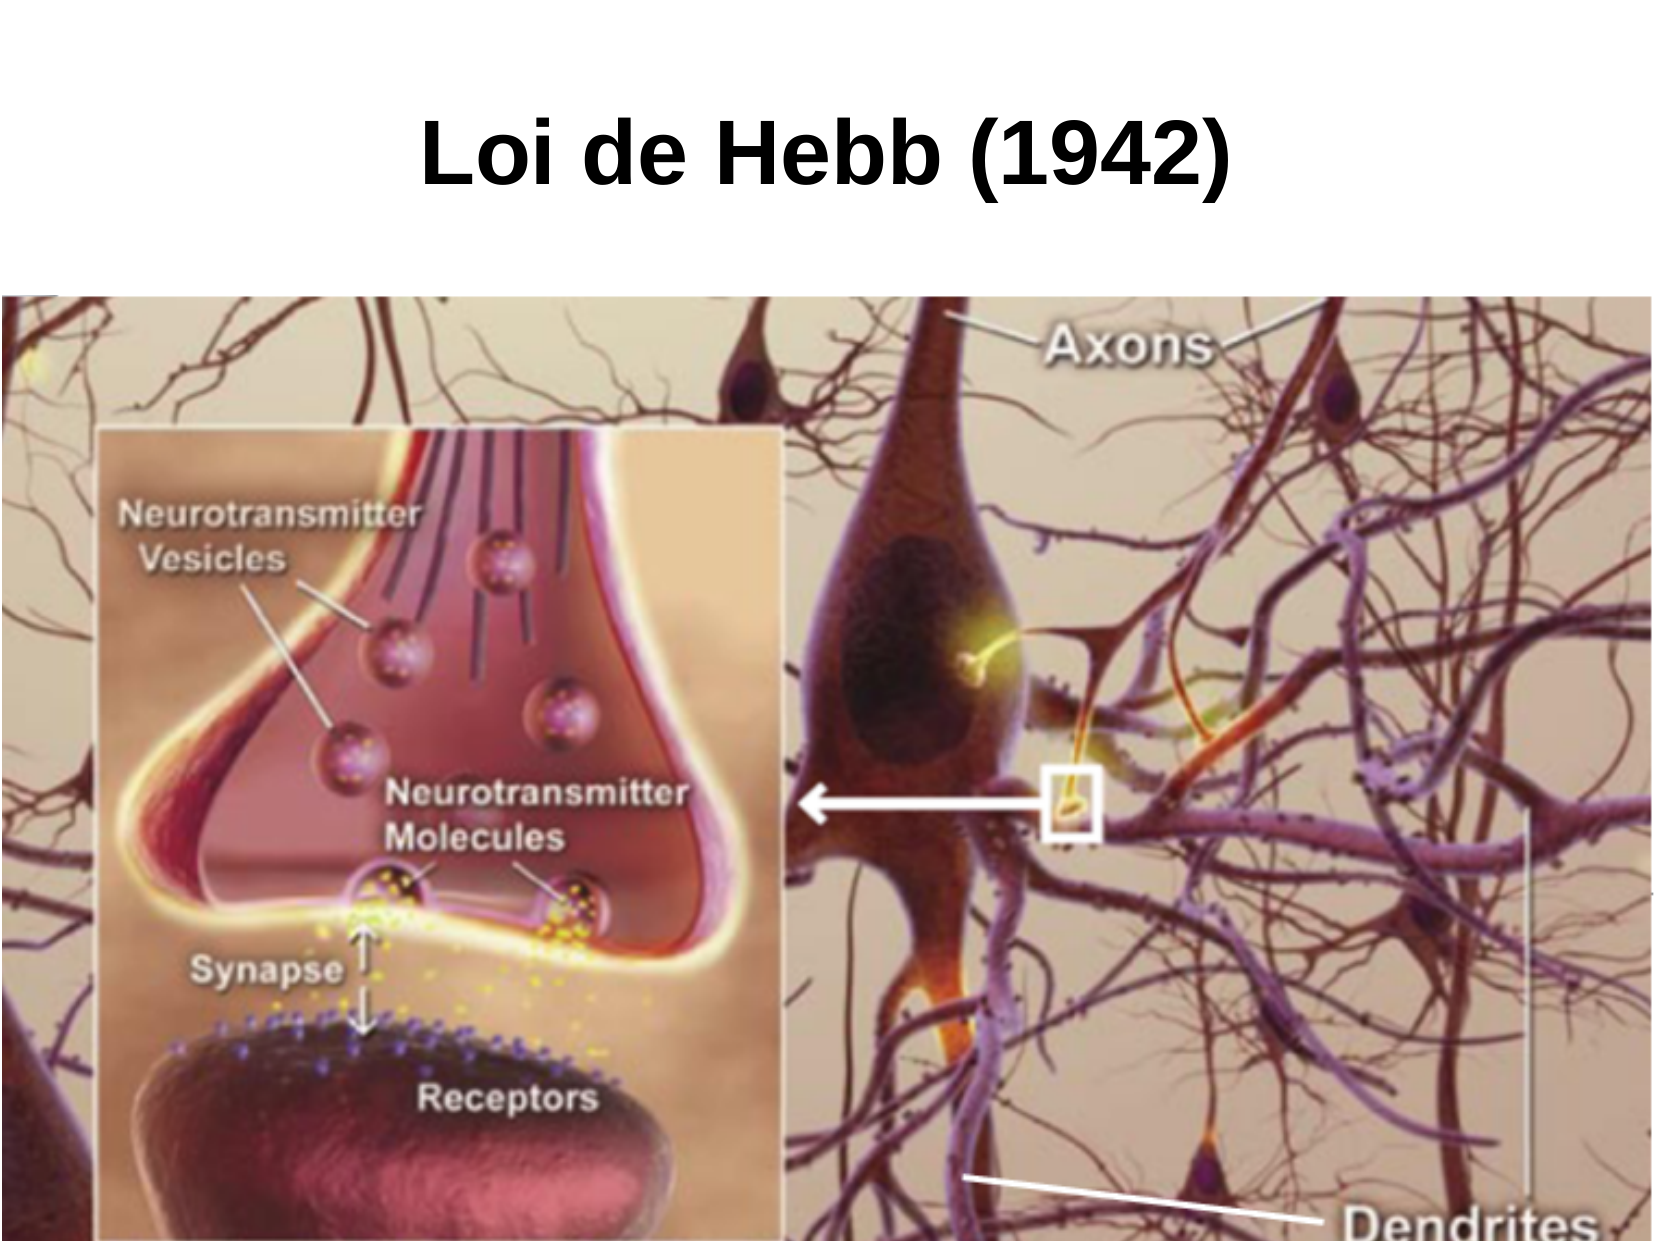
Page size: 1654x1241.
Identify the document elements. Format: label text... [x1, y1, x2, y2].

picture [2, 295, 1654, 1241]
title Loi de Hebb (1942) [82, 49, 1571, 257]
